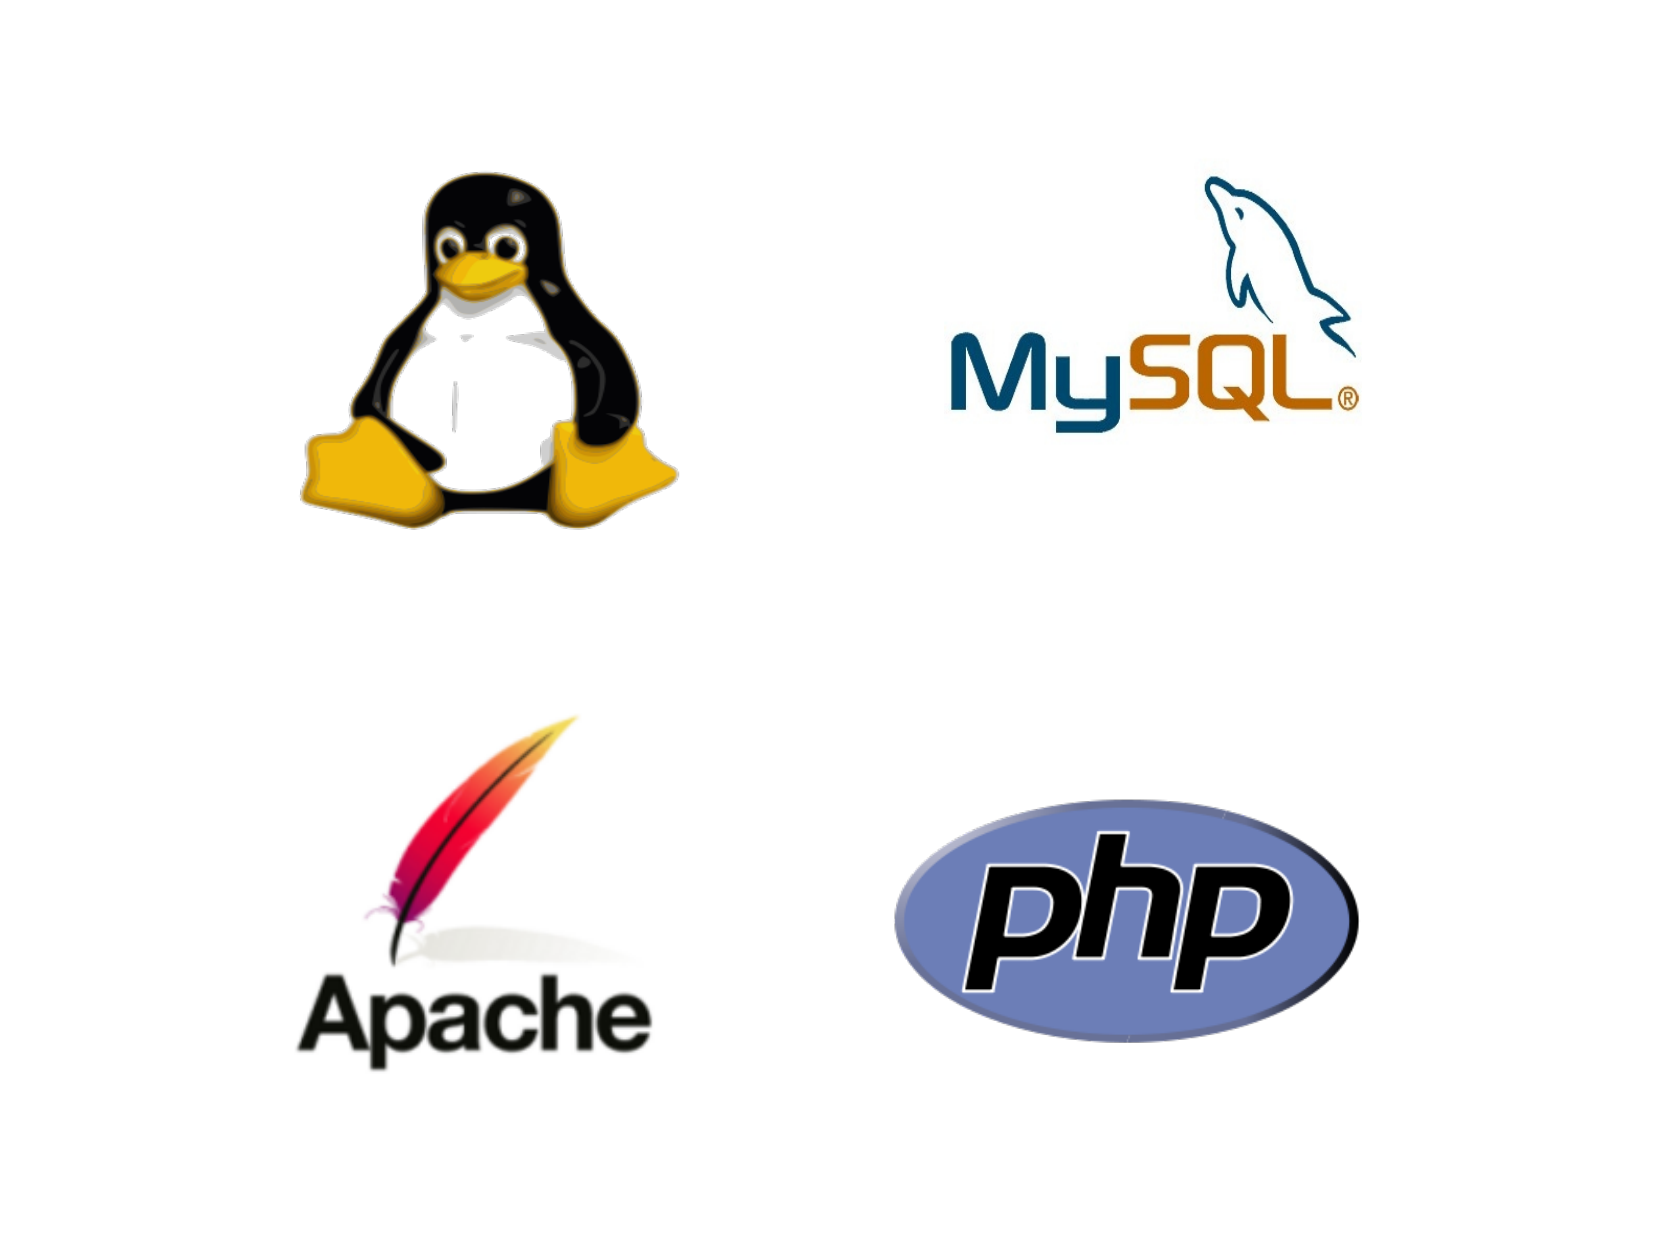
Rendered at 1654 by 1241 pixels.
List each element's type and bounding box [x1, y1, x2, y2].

picture [277, 160, 694, 532]
picture [892, 797, 1362, 1046]
picture [277, 708, 694, 1080]
picture [944, 118, 1362, 489]
